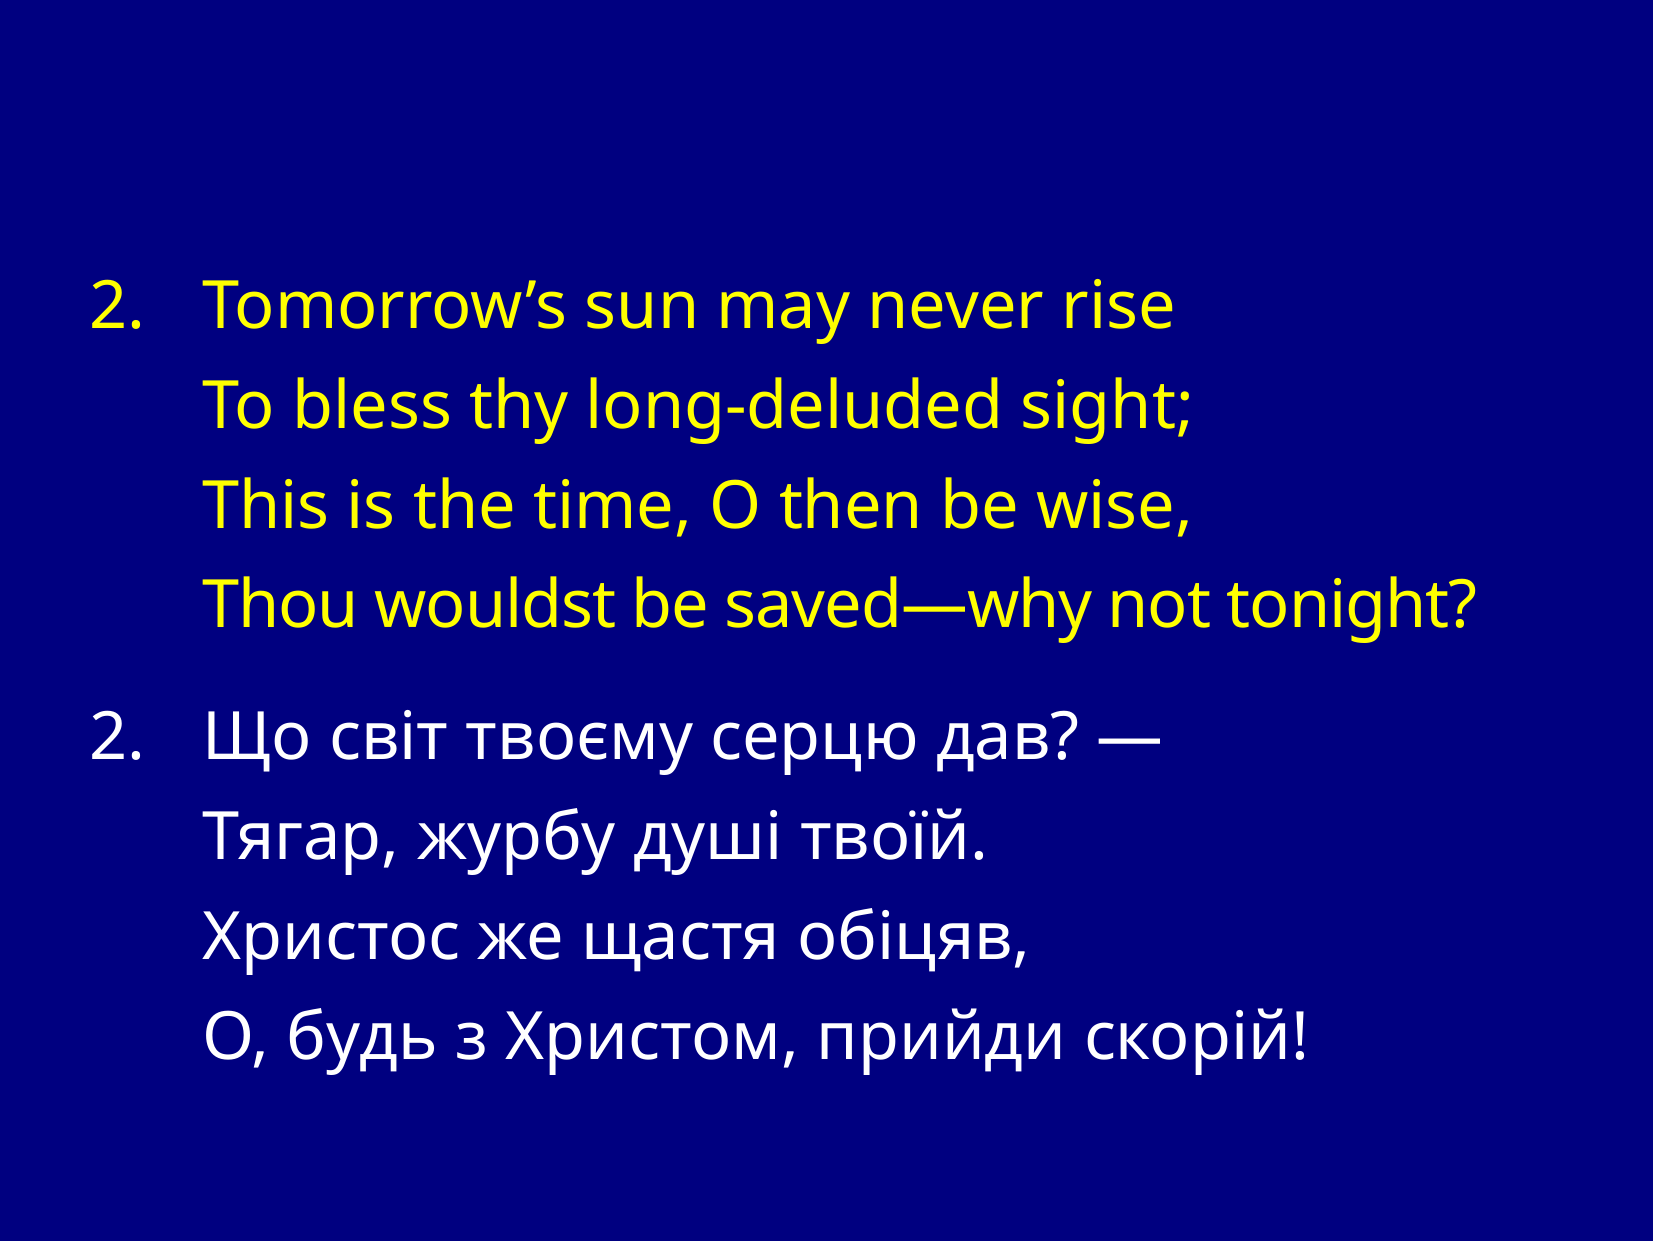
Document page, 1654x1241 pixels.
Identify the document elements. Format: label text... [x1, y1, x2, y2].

text_box 2. Що світ твоєму серцю дав? ― Тягар, журбу душі твоїй. Христос же щастя обіцяв, О, будь з Христом, прийди скорій! [75, 581, 1576, 1163]
text_box 2. Tomorrow’s sun may never rise To bless thy long-deluded sight; This is the time, O then be wise, Thou wouldst be saved—why not tonight? [75, 150, 1651, 638]
